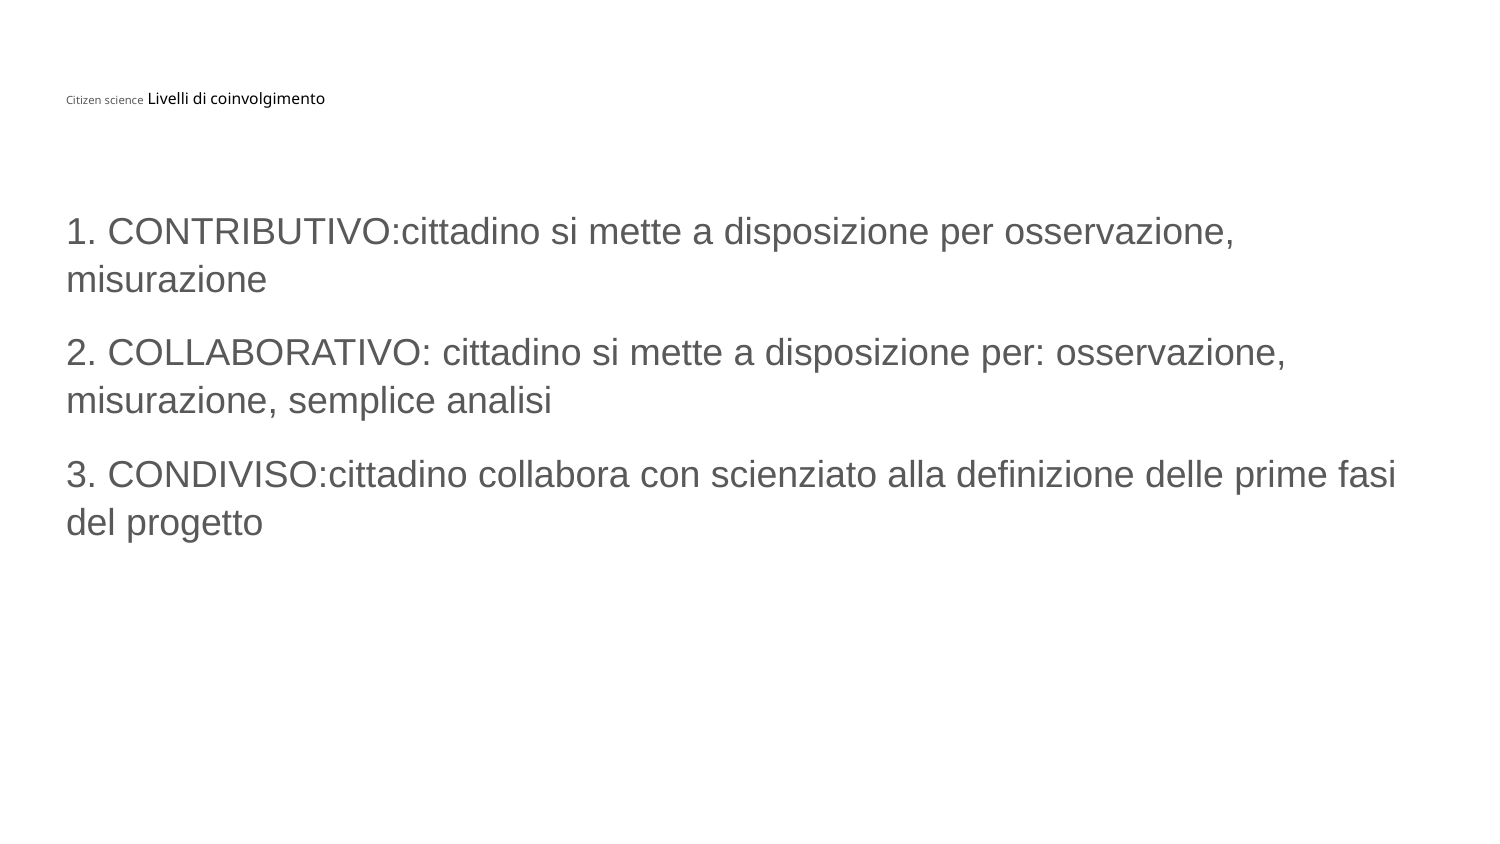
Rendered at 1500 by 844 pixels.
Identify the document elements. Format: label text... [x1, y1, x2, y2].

title Citizen science Livelli di coinvolgimento [51, 72, 1449, 167]
list 1. CONTRIBUTIVO:cittadino si mette a disposizione per osservazione, misurazione 2. COLLABORATIVO: cittadino si mette a disposizione per: osservazione, misurazione, semplice analisi 3. CONDIVISO:cittadino collabora con scienziato alla definizione delle prime fasi del progetto [51, 189, 1449, 750]
